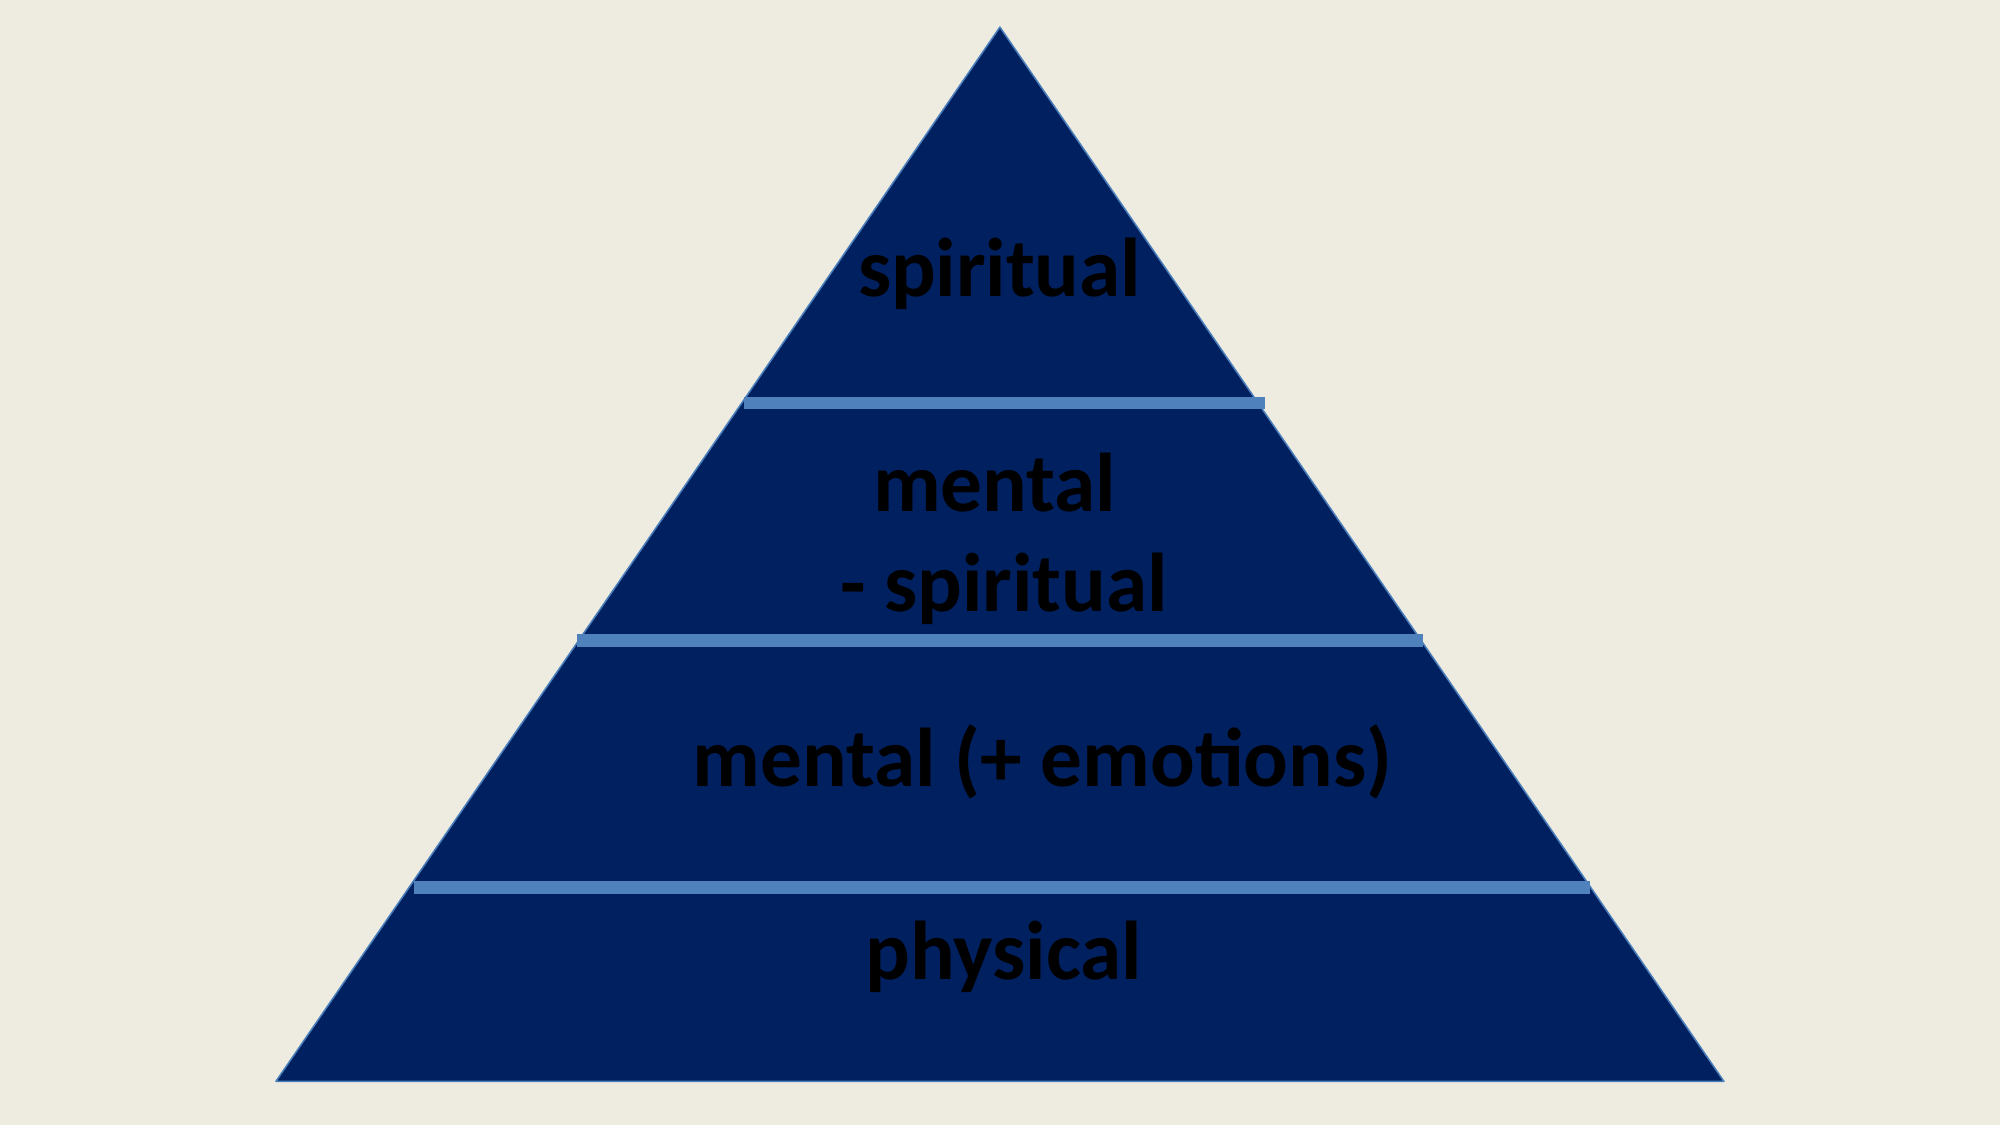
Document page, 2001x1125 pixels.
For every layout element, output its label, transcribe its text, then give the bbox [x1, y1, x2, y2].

text_box mental - spiritual [580, 421, 1428, 636]
text_box physical [743, 889, 1265, 1004]
text_box mental (+ emotions) [619, 696, 1467, 811]
text_box [275, 642, 1724, 1082]
text_box [745, 321, 1254, 397]
text_box spiritual [576, 205, 1424, 321]
text_box [877, 27, 1123, 205]
text_box [729, 399, 1271, 421]
